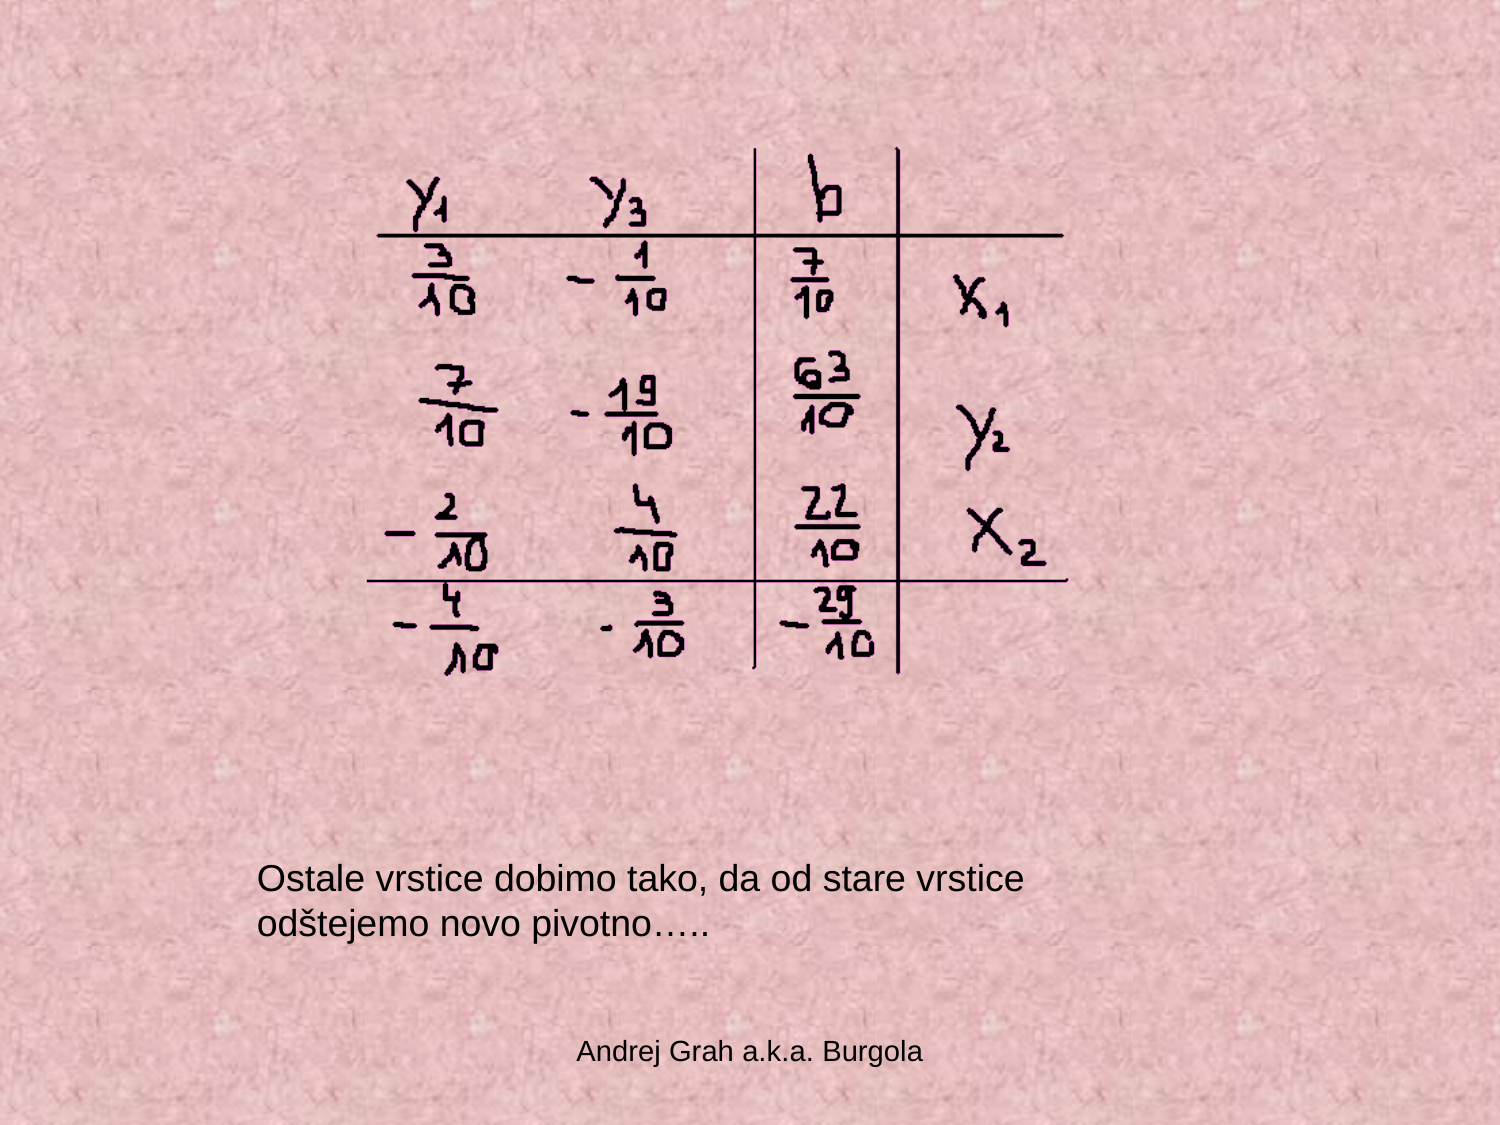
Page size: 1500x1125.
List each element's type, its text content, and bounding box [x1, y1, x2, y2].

text_box Ostale vrstice dobimo tako, da od stare vrstice odštejemo novo pivotno….. [242, 846, 1211, 952]
text_box Andrej Grah a.k.a. Burgola [512, 1024, 988, 1103]
picture [0, 0, 1500, 1125]
